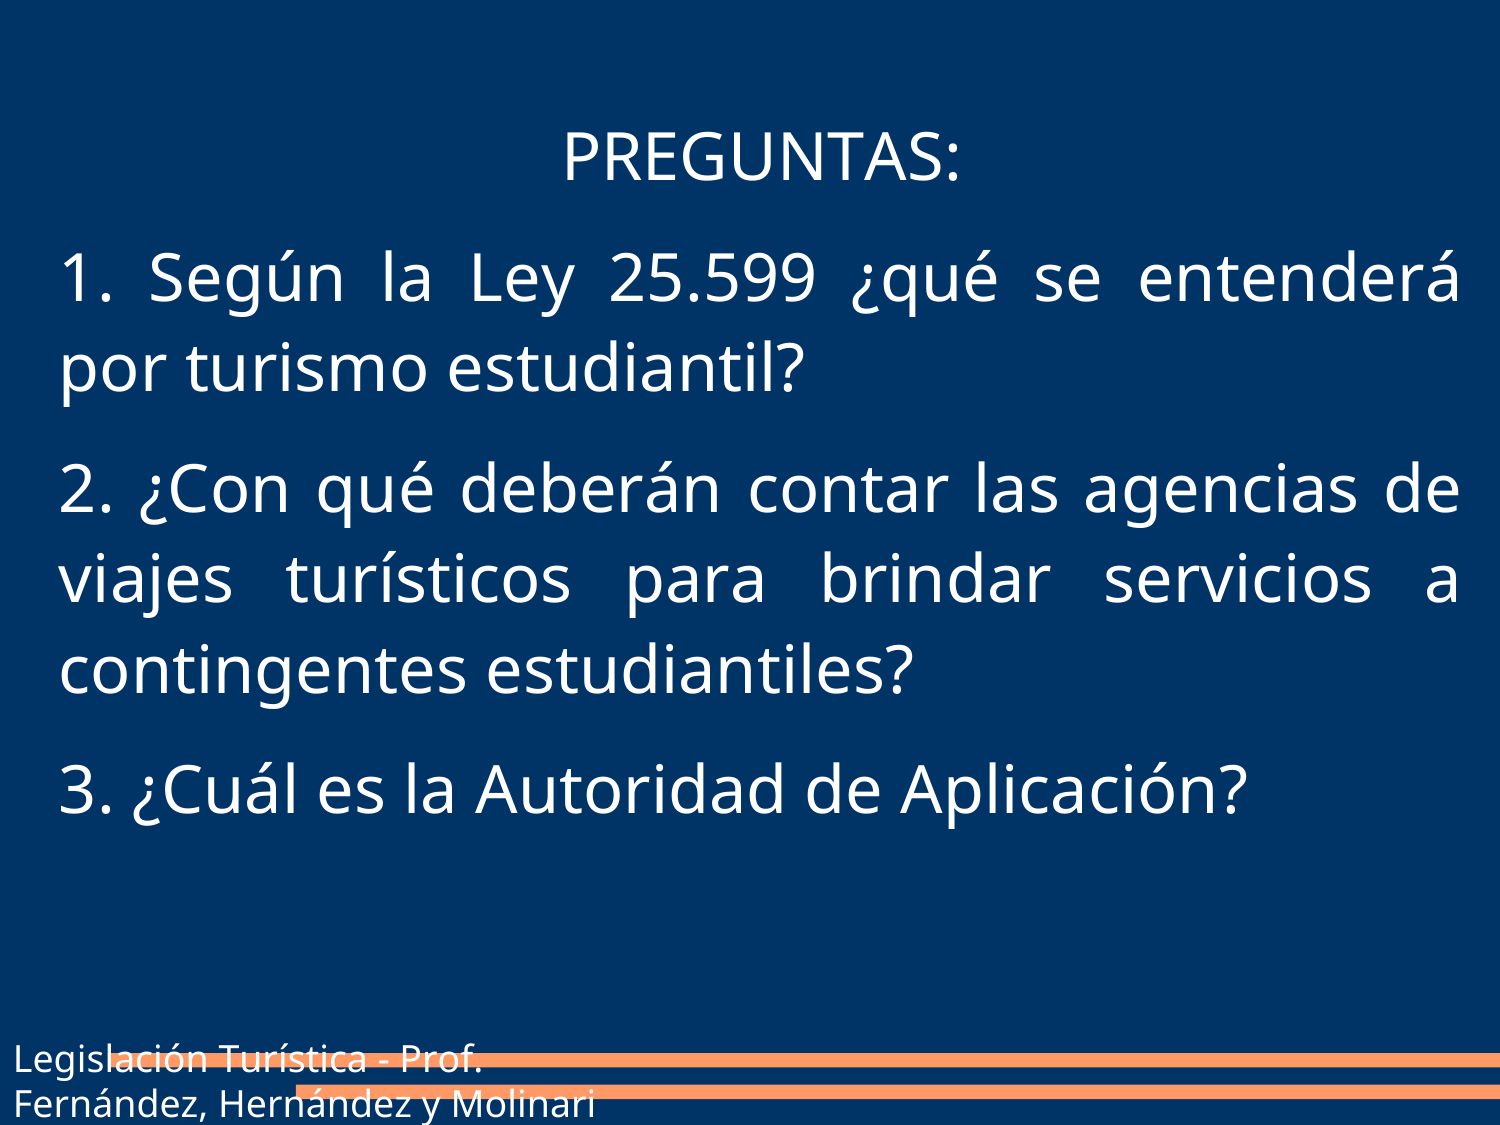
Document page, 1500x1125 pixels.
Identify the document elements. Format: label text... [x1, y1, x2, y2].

footer Legislación Turística - Prof. Fernández, Hernández y Molinari [0, 1027, 697, 1077]
subtitle PREGUNTAS: 1. Según la Ley 25.599 ¿qué se entenderá por turismo estudiantil? 2. ¿Con qué deberán contar las agencias de viajes turísticos para brindar servicios a contingentes estudiantiles? 3. ¿Cuál es la Autoridad de Aplicación? [59, 106, 1465, 957]
